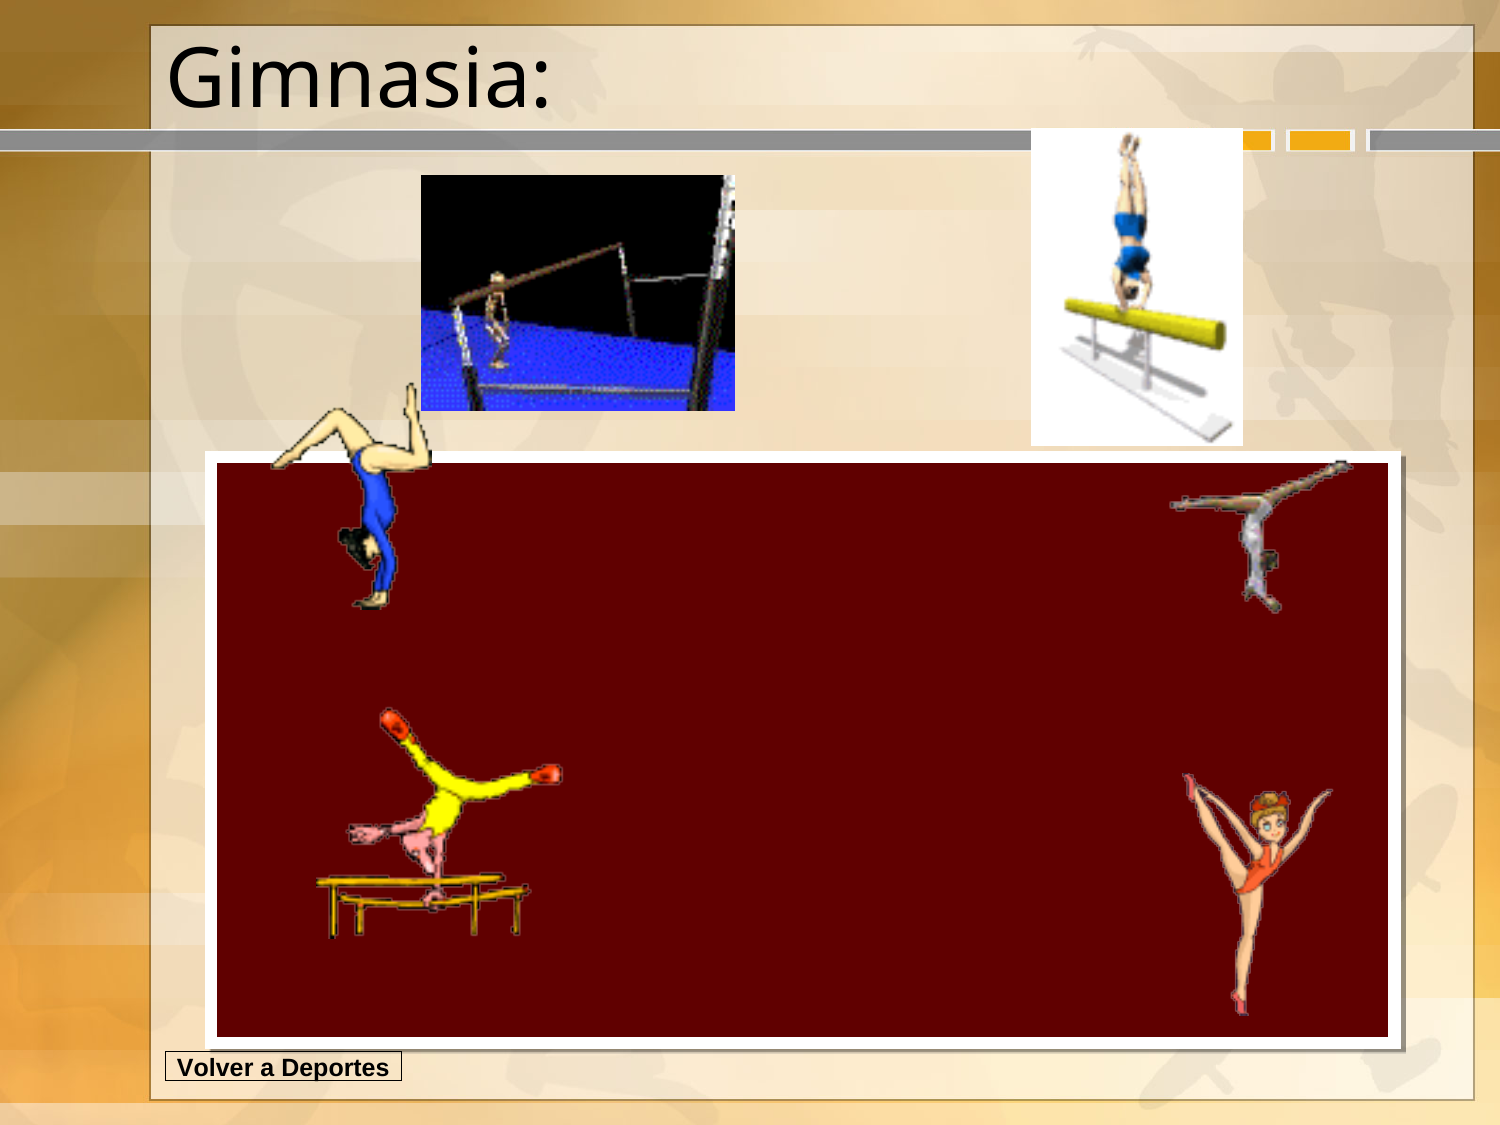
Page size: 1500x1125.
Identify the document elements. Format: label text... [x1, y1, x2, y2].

picture [0, 0, 1500, 1125]
text_box Volver a Deportes [165, 1051, 402, 1081]
text_box [210, 316, 1395, 1043]
title Gimnasia: [149, 0, 1463, 151]
